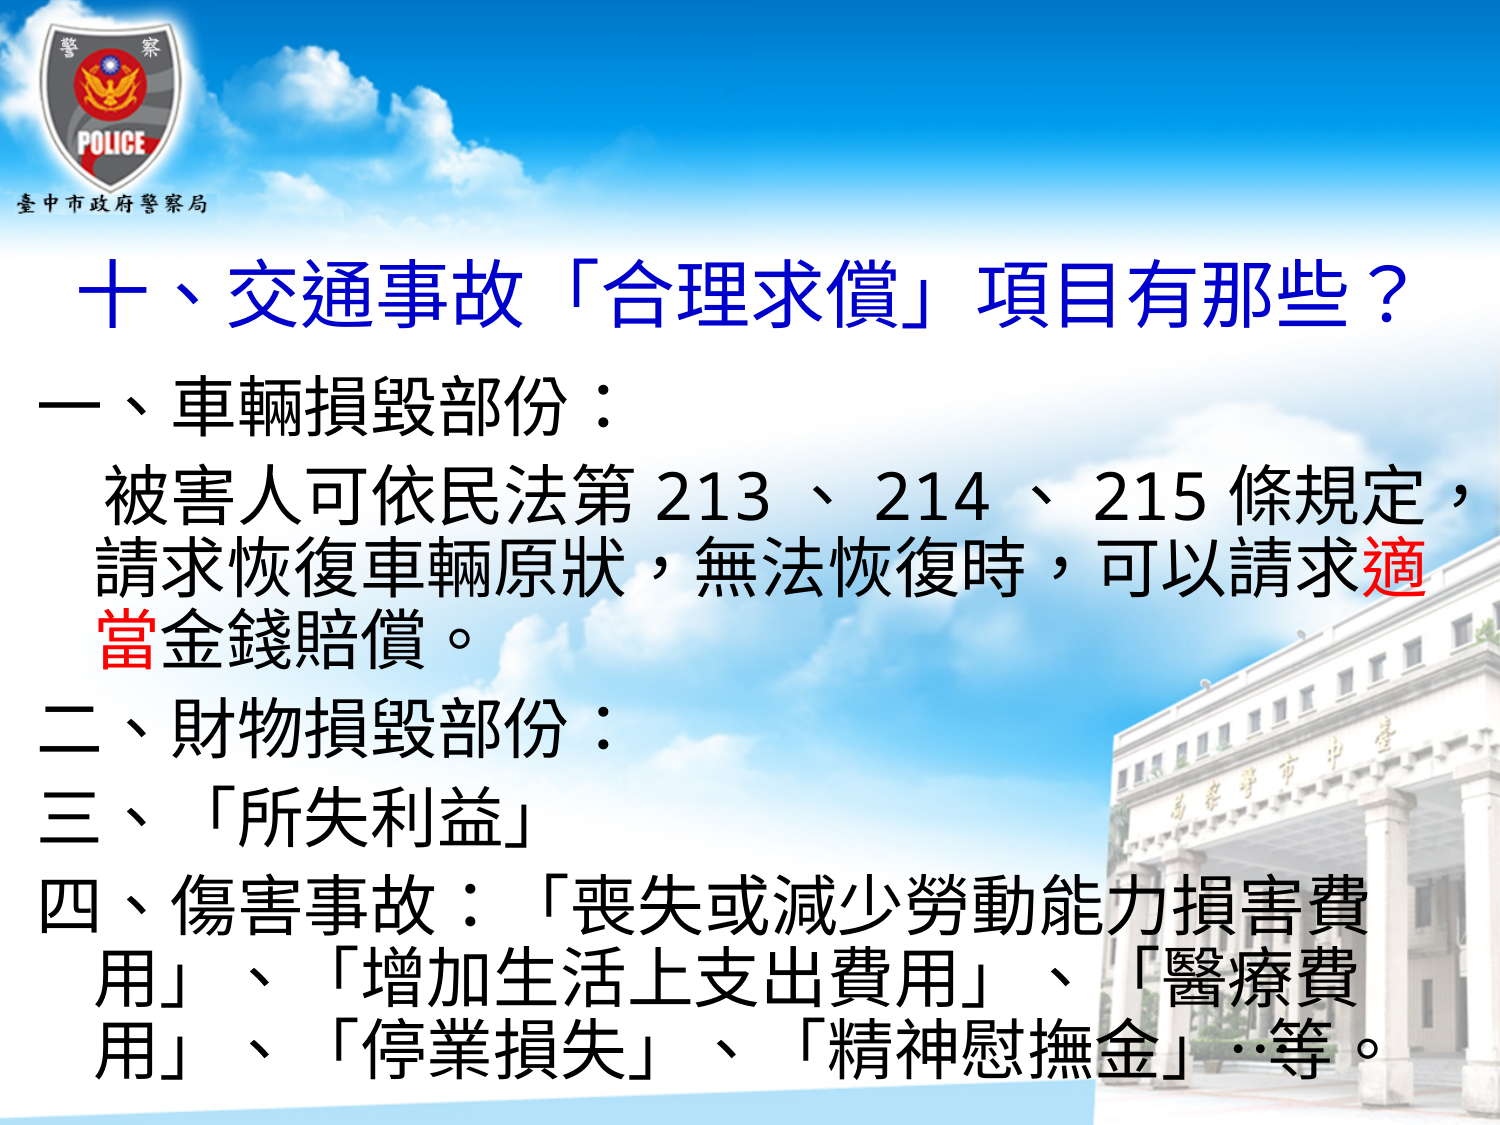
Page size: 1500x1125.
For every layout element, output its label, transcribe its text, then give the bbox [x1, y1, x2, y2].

title 十、交通事故「合理求償」項目有那些？ [0, 199, 1500, 387]
picture [0, 387, 1500, 1125]
list 一、車輛損毀部份： 被害人可依民法第213、214、215條規定，請求恢復車輛原狀，無法恢復時，可以請求適當金錢賠償。 二、財物損毀部份： 三、「所失利益」 四、傷害事故：「喪失或減少勞動能力損害費用」、「增加生活上支出費用」、「醫療費用」、「停業損失」、「精神慰撫金」…等。 [21, 366, 1472, 1110]
picture [0, 0, 1500, 199]
